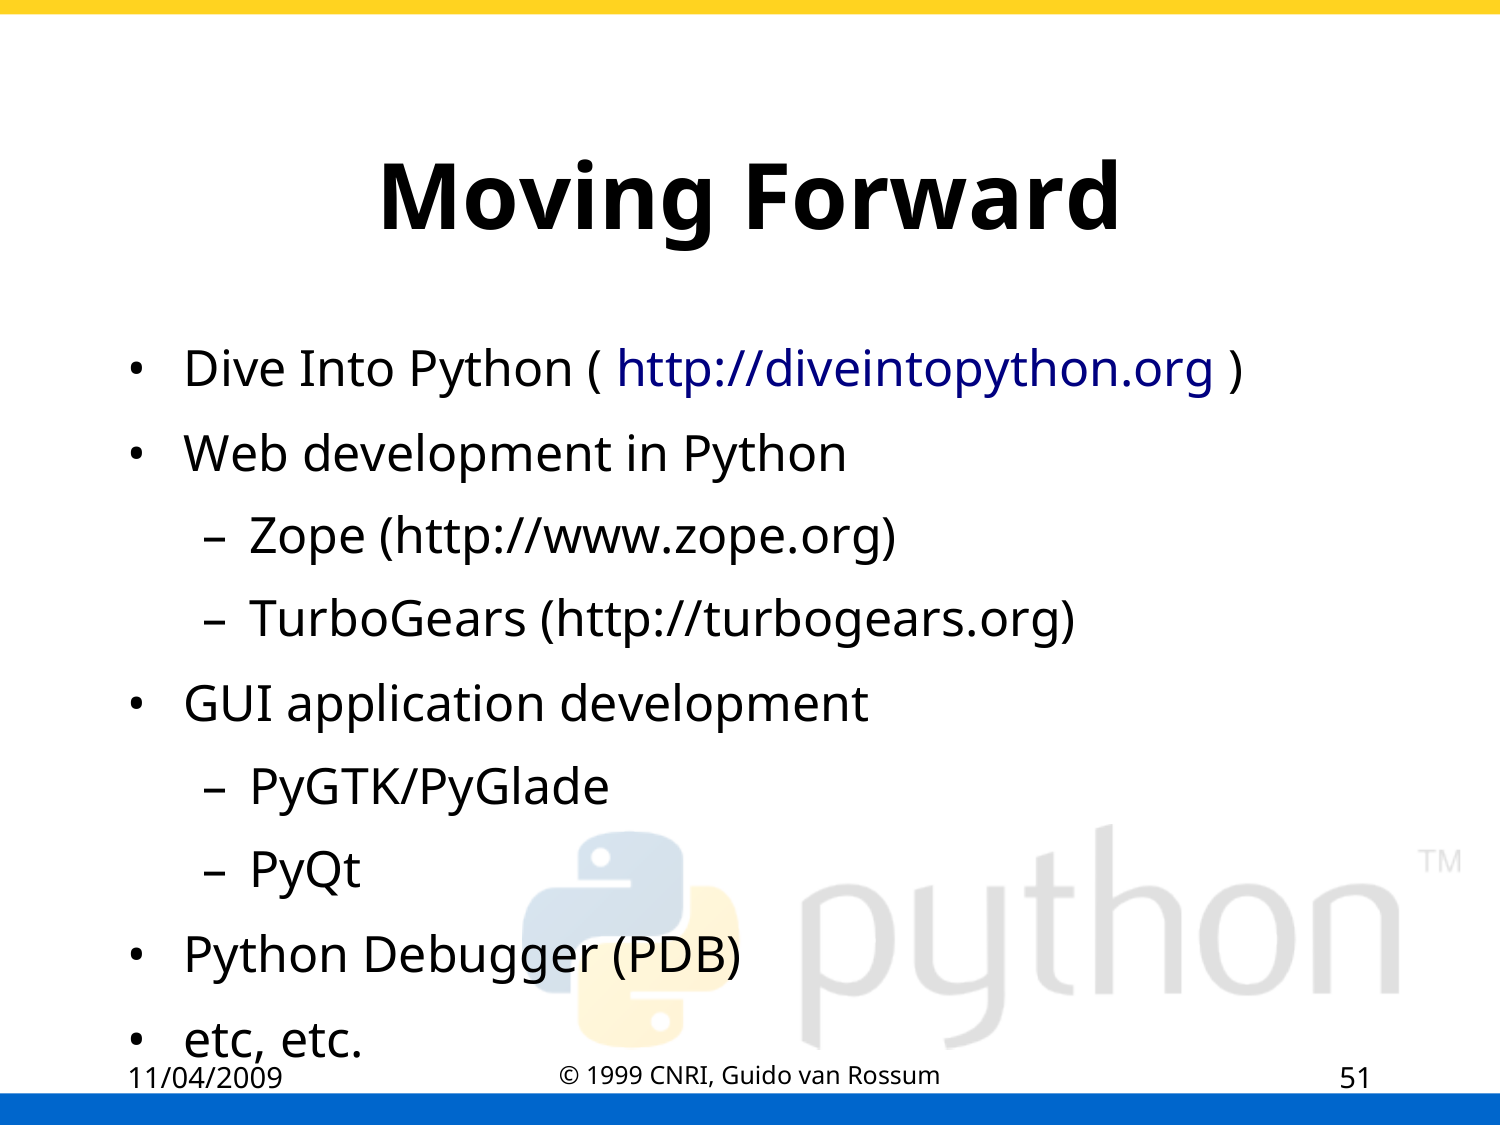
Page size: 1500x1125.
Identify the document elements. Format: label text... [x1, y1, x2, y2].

list Dive Into Python ( http://diveintopython.org ) Web development in Python Zope (http://www.zope.org) TurboGears (http://turbogears.org) GUI application development PyGTK/PyGlade PyQt Python Debugger (PDB) etc, etc. [112, 324, 1388, 1001]
title Moving Forward [112, 75, 1388, 312]
